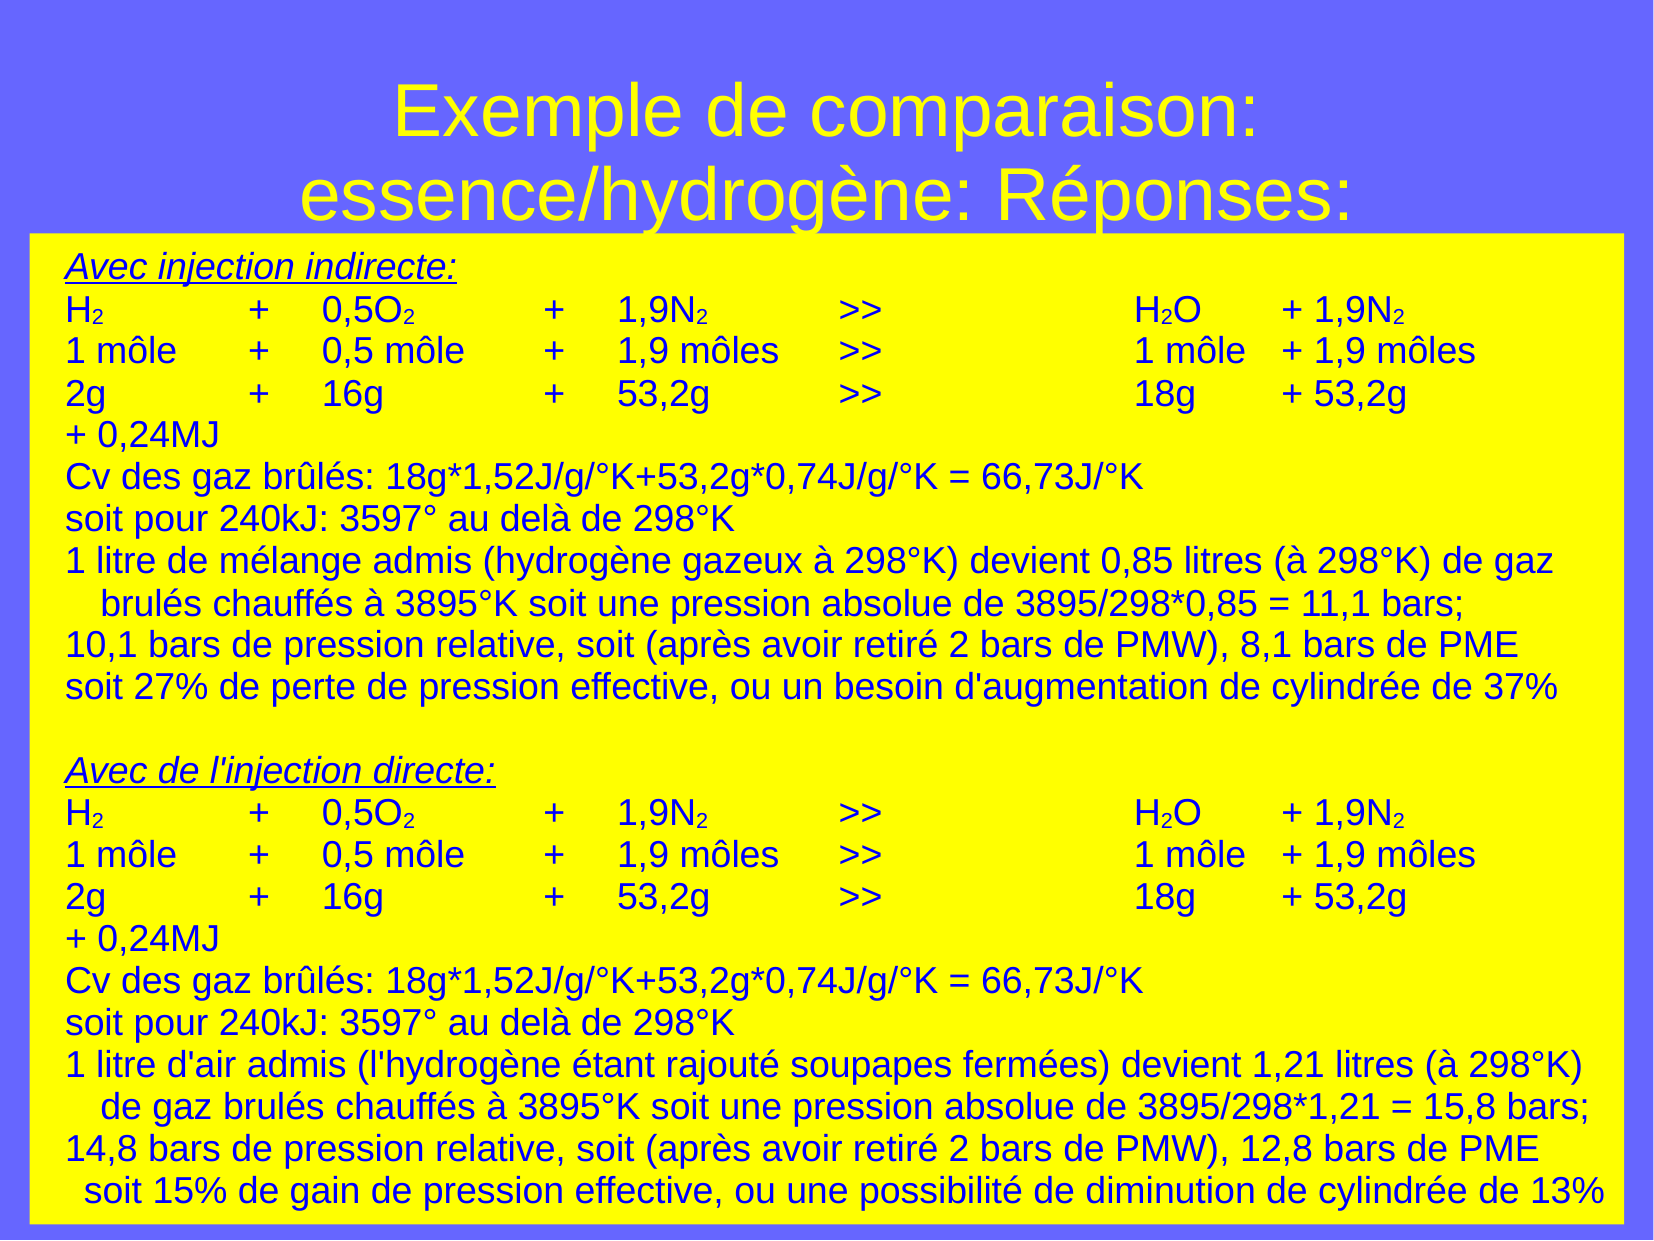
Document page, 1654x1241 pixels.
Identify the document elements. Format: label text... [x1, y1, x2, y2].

subtitle Avec injection indirecte: H2 + 0,5O2 + 1,9N2 >> H2O + 1,9N2 1 môle + 0,5 môle + 1,9 môles >> 1 môle + 1,9 môles 2g + 16g + 53,2g >> 18g + 53,2g + 0,24MJ Cv des gaz brûlés: 18g*1,52J/g/°K+53,2g*0,74J/g/°K = 66,73J/°K soit pour 240kJ: 3597° au delà de 298°K 1 litre de mélange admis (hydrogène gazeux à 298°K) devient 0,85 litres (à 298°K) de gaz brulés chauffés à 3895°K soit une pression absolue de 3895/298*0,85 = 11,1 bars; 10,1 bars de pression relative, soit (après avoir retiré 2 bars de PMW), 8,1 bars de PME soit 27% de perte de pression effective, ou un besoin d'augmentation de cylindrée de 37% Avec de l'injection directe: H2 + 0,5O2 + 1,9N2 >> H2O + 1,9N2 1 môle + 0,5 môle + 1,9 môles >> 1 môle + 1,9 môles 2g + 16g + 53,2g >> 18g + 53,2g + 0,24MJ Cv des gaz brûlés: 18g*1,52J/g/°K+53,2g*0,74J/g/°K = 66,73J/°K soit pour 240kJ: 3597° au delà de 298°K 1 litre d'air admis (l'hydrogène étant rajouté soupapes fermées) devient 1,21 litres (à 298°K) de gaz brulés chauffés à 3895°K soit une pression absolue de 3895/298*1,21 = 15,8 bars; 14,8 bars de pression relative, soit (après avoir retiré 2 bars de PMW), 12,8 bars de PME soit 15% de gain de pression effective, ou une possibilité de diminution de cylindrée de 13% [29, 233, 1625, 1225]
title Exemple de comparaison: essence/hydrogène: Réponses: [82, 56, 1571, 233]
